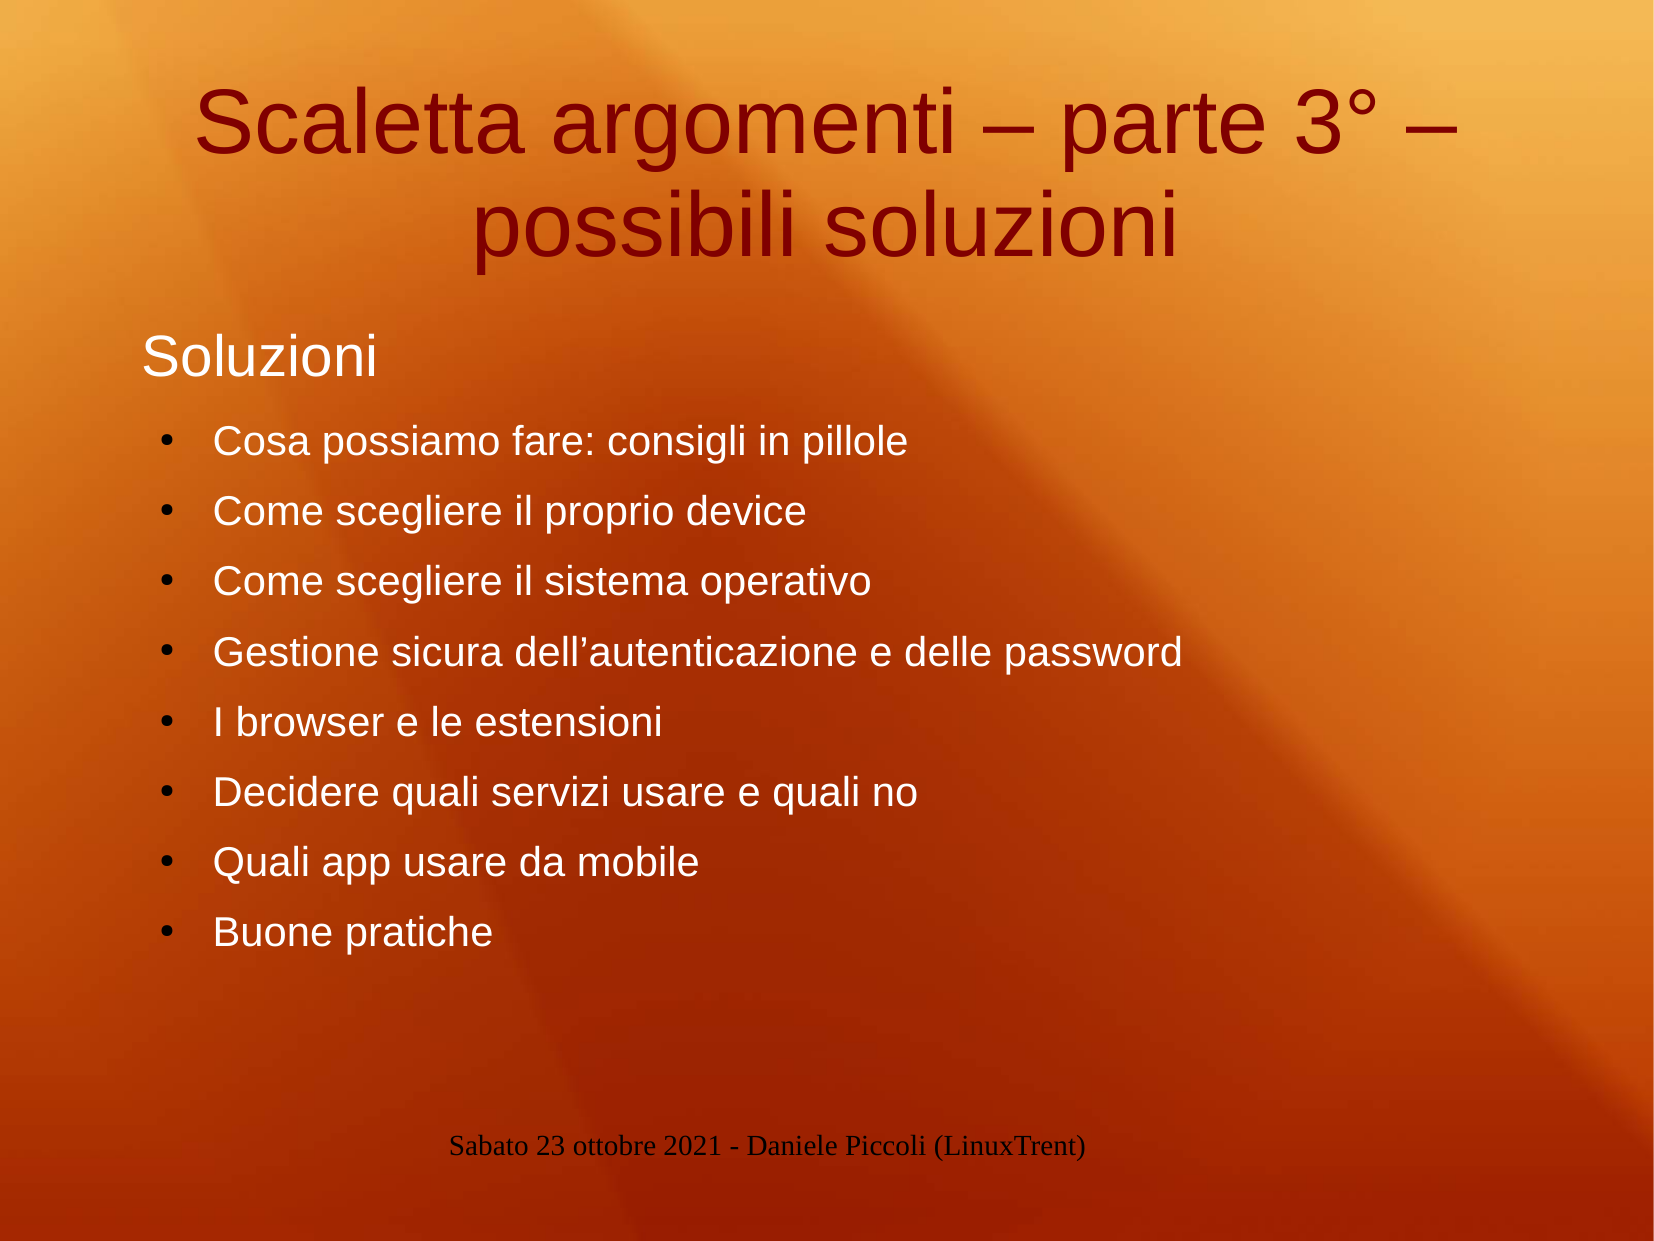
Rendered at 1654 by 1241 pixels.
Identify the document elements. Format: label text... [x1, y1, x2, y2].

title Scaletta argomenti – parte 3° – possibili soluzioni [82, 70, 1571, 276]
list Soluzioni Cosa possiamo fare: consigli in pillole Come scegliere il proprio device Come scegliere il sistema operativo Gestione sicura dell’autenticazione e delle password I browser e le estensioni Decidere quali servizi usare e quali no Quali app usare da mobile Buone pratiche [70, 323, 1560, 981]
picture [0, 0, 1654, 1241]
